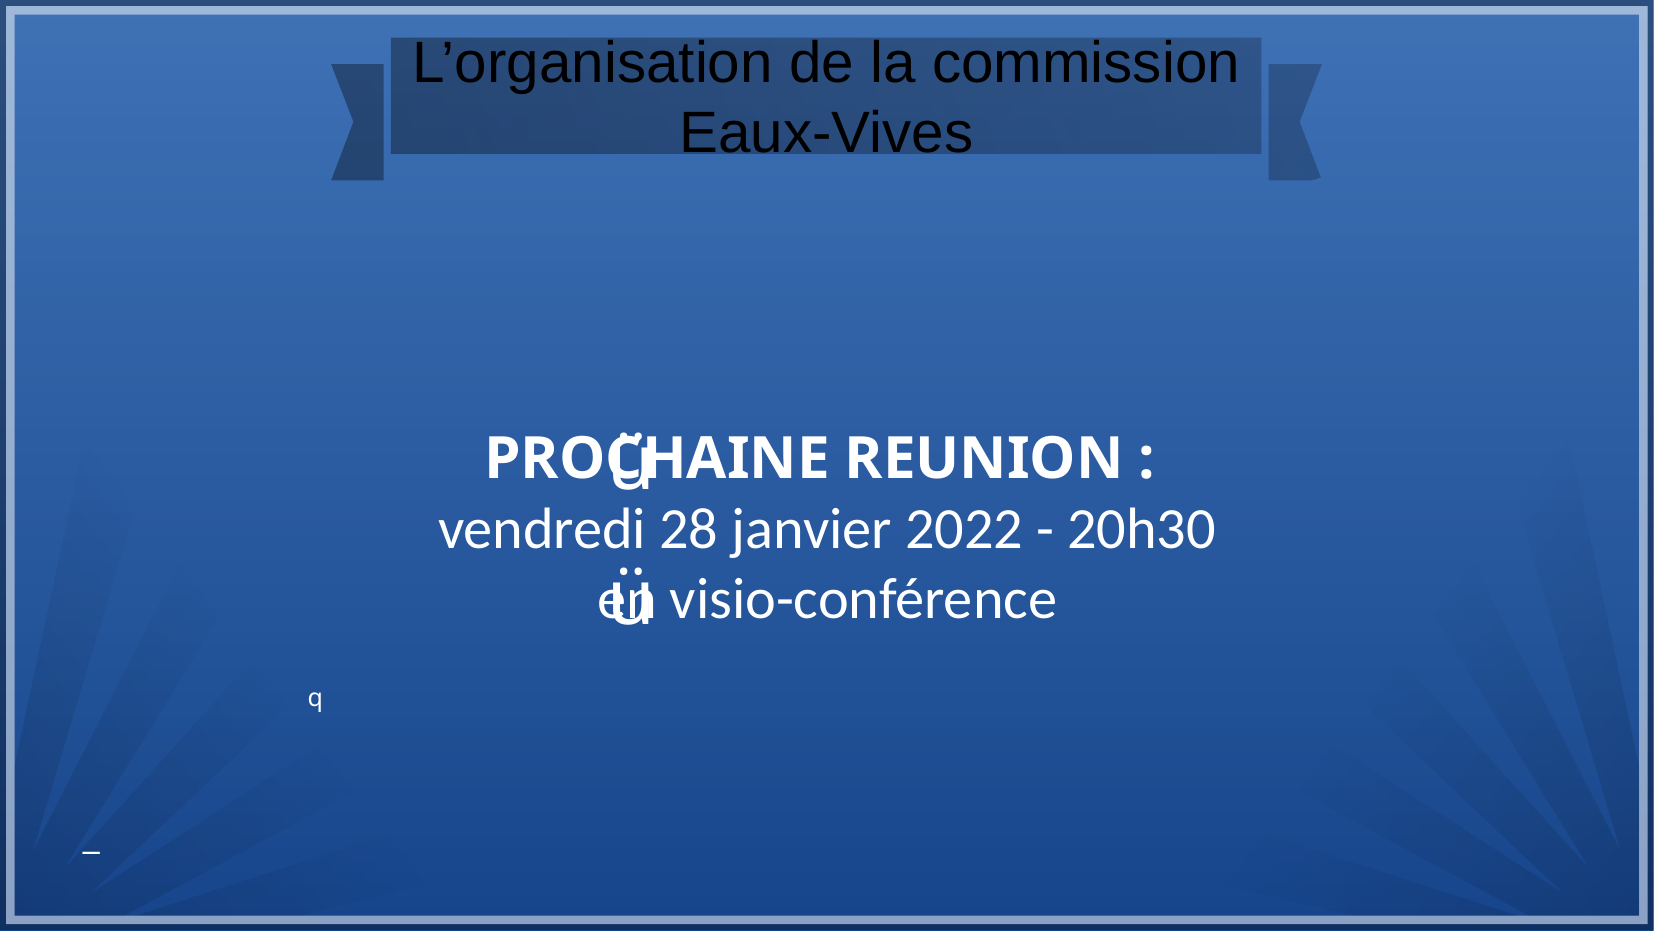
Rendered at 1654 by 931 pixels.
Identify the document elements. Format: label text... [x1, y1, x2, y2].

title L’organisation de la commission Eaux-Vives [389, 23, 1264, 166]
list [82, 200, 1571, 872]
text_box PROCHAINE REUNION : vendredi 28 janvier 2022 - 20h30 en visio-conférence [413, 412, 1241, 640]
